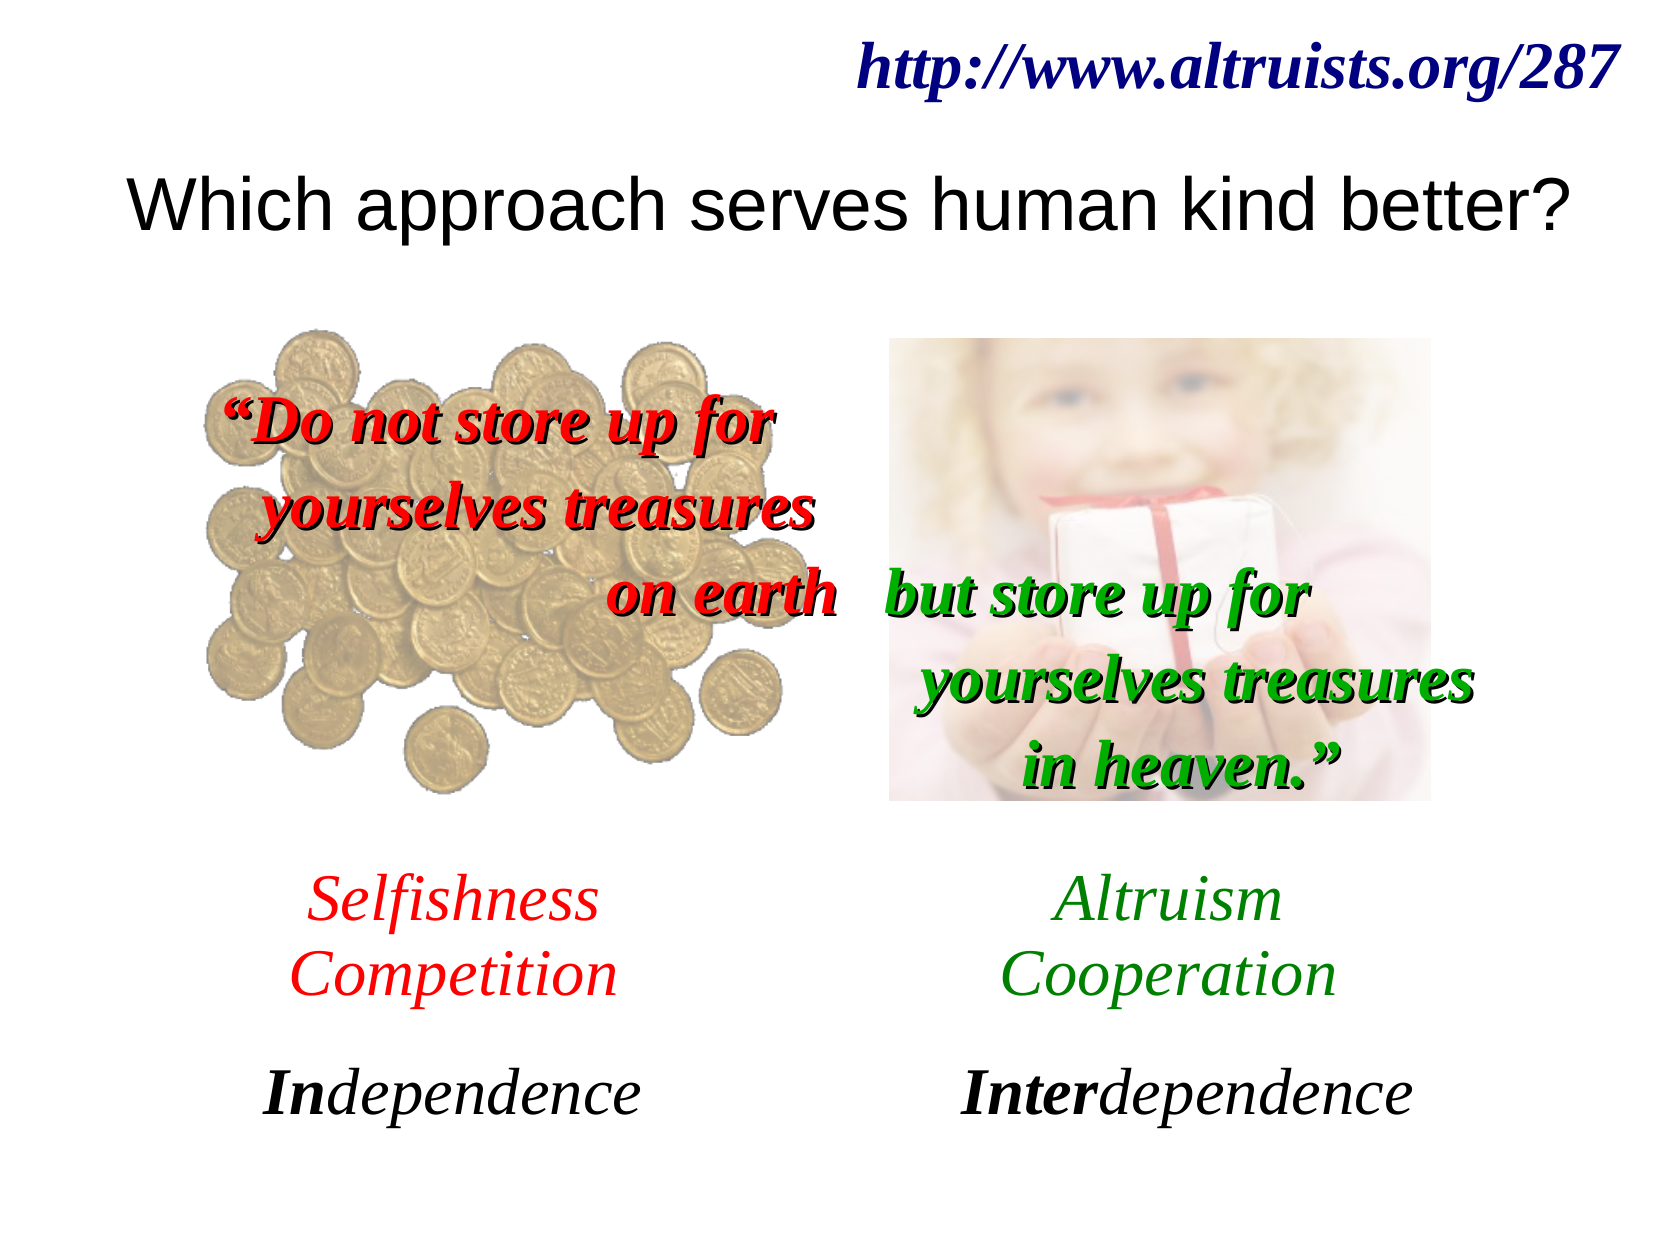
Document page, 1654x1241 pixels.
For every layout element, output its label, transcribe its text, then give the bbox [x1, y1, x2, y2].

text_box Altruism Cooperation [967, 853, 1371, 1044]
text_box “Do not store up for yourselves treasures on earth [196, 282, 866, 714]
text_box http://www.altruists.org/287 [780, 22, 1637, 79]
text_box [107, 257, 1502, 839]
text_box Which approach serves human kind better? [23, 167, 1653, 244]
text_box Independence Interdependence [201, 1044, 1494, 1143]
text_box Selfishness Competition [147, 853, 761, 1072]
text_box but store up for yourselves treasures in heaven.” [867, 533, 1496, 780]
